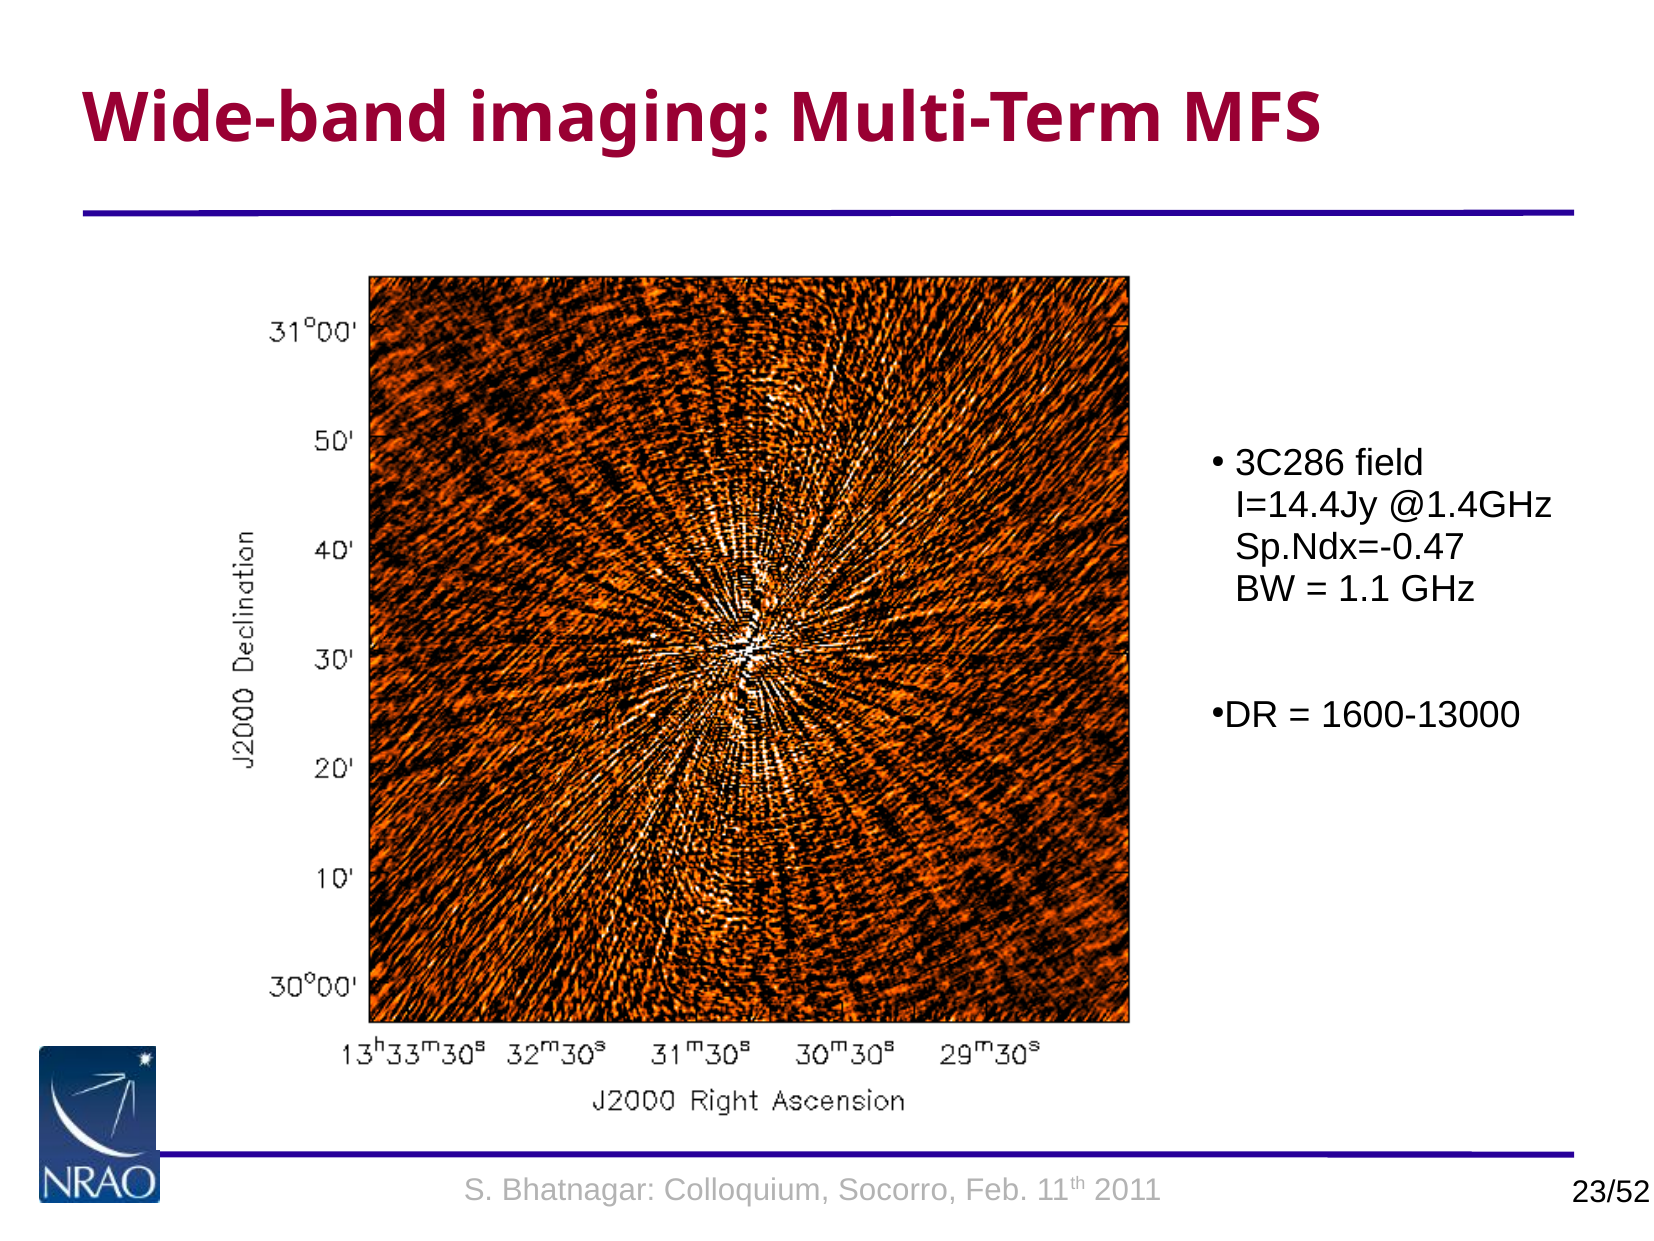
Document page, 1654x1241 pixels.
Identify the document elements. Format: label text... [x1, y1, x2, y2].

title Wide-band imaging: Multi-Term MFS [82, 49, 1571, 180]
text_box 3C286 field I=14.4Jy @1.4GHz Sp.Ndx=-0.47 BW = 1.1 GHz DR = 1600-13000 [1196, 433, 1569, 743]
picture [0, 0, 1654, 1241]
